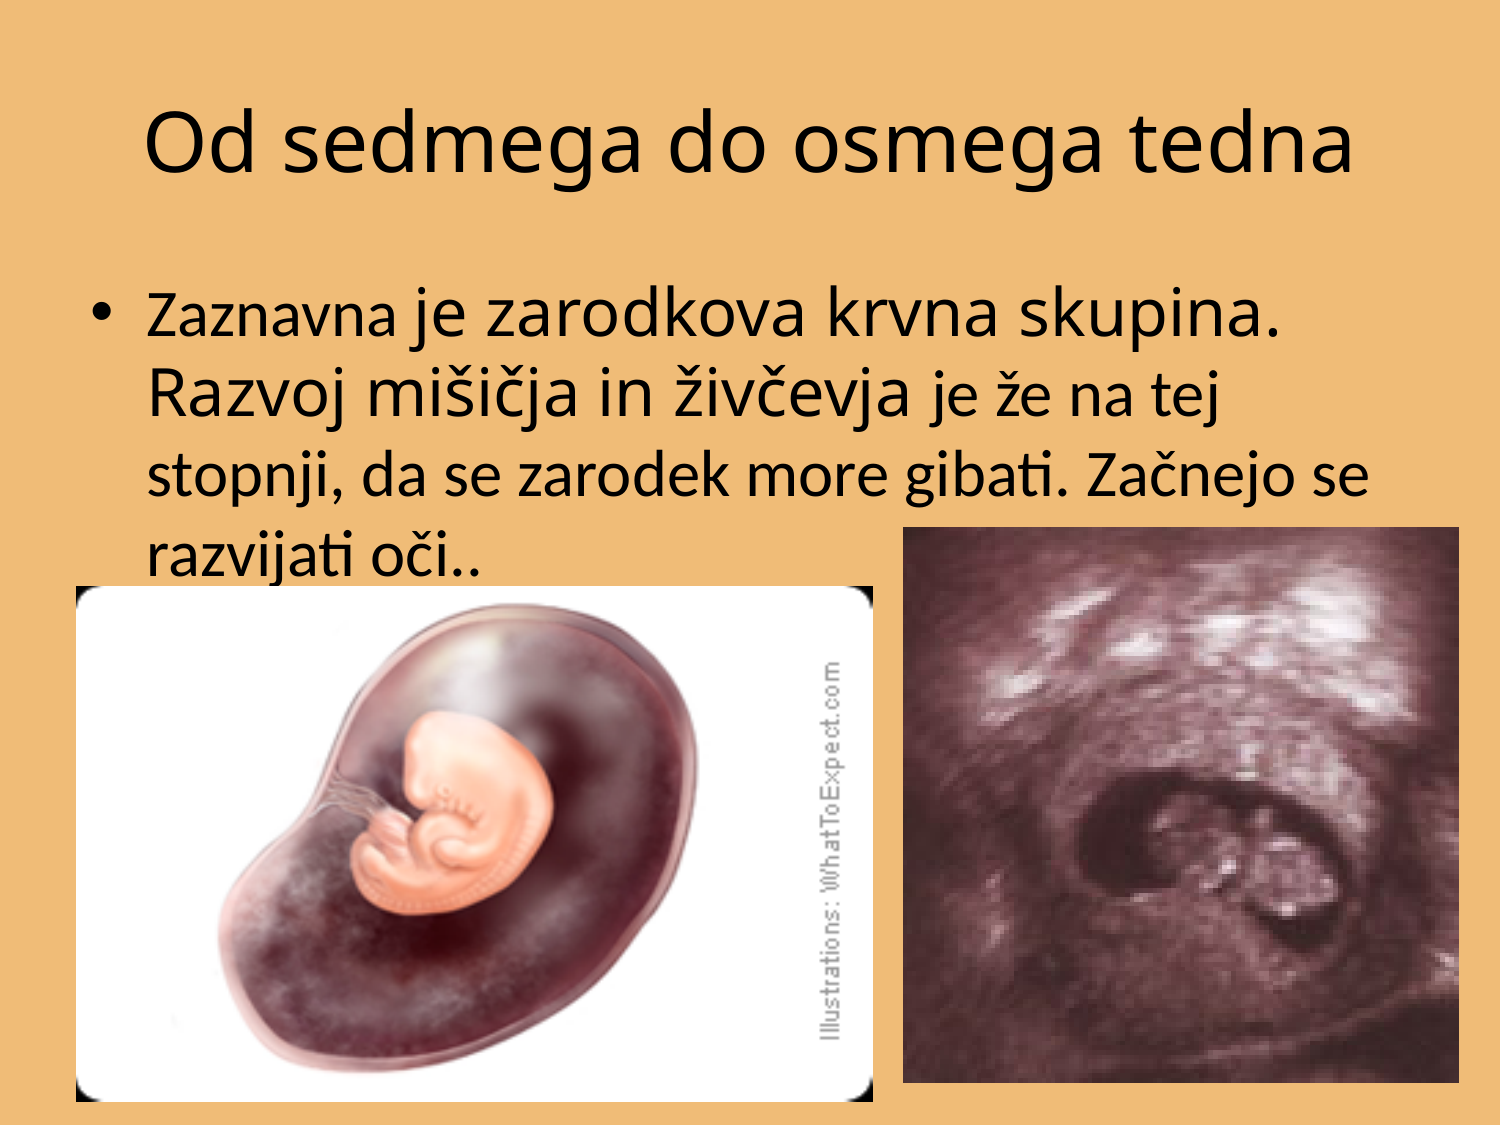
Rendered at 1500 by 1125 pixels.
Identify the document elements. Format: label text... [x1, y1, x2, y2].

picture [903, 527, 1459, 1083]
title Od sedmega do osmega tedna [75, 45, 1425, 233]
picture [76, 586, 873, 1102]
list Zaznavna je zarodkova krvna skupina. Razvoj mišičja in živčevja je že na tej stopnji, da se zarodek more gibati. Začnejo se razvijati oči.. [75, 262, 1425, 1005]
